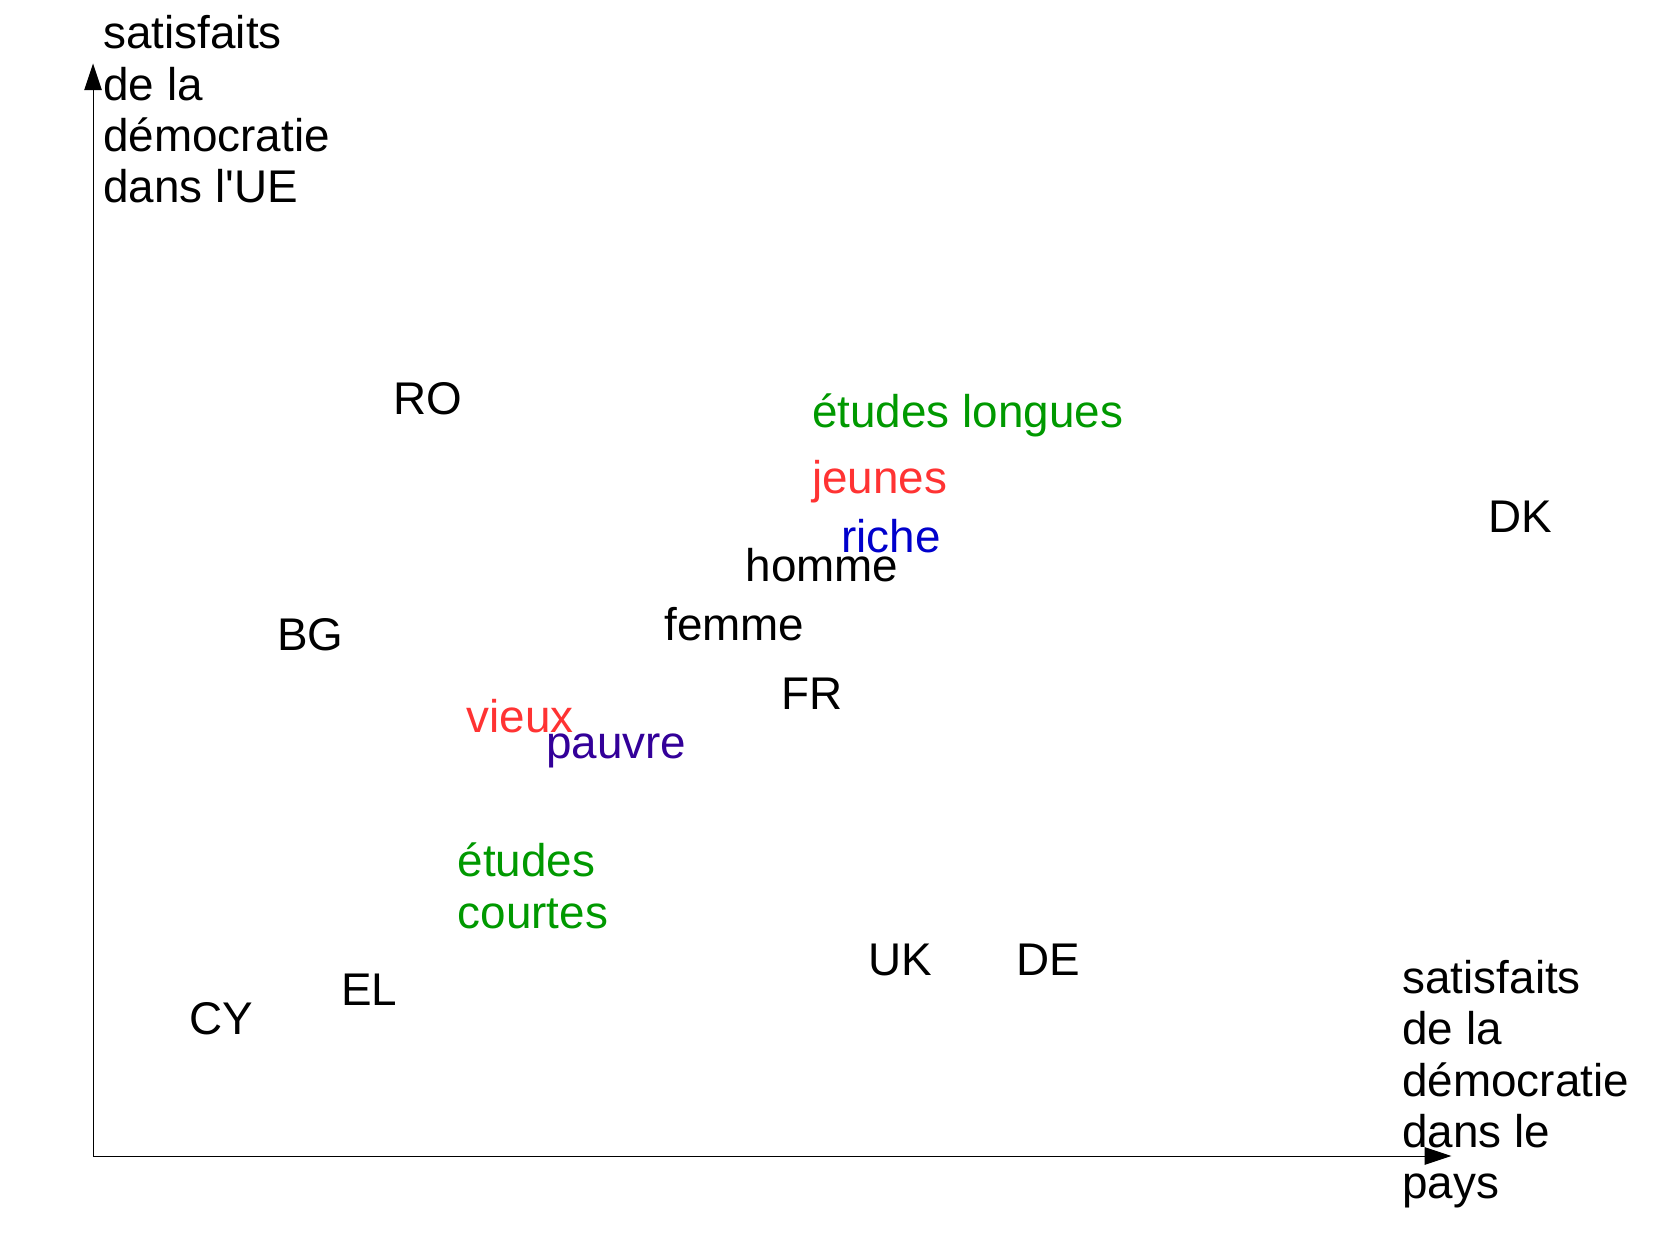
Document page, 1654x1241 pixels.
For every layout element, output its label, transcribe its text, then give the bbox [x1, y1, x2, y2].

text_box vieux [452, 683, 659, 750]
text_box FR [738, 649, 886, 739]
text_box EL [295, 944, 443, 1034]
text_box DE [974, 915, 1123, 1004]
text_box homme [730, 532, 975, 599]
text_box pauvre [531, 709, 768, 777]
text_box satisfaits de la démocratie dans le pays [1387, 944, 1654, 1217]
text_box femme [649, 591, 857, 658]
text_box jeunes [797, 445, 1004, 511]
text_box RO [354, 354, 503, 444]
text_box études longues [797, 378, 1152, 445]
text_box CY [147, 974, 296, 1064]
text_box satisfaits de la démocratie dans l'UE [88, 0, 355, 266]
text_box BG [236, 590, 384, 680]
text_box riche [826, 511, 1004, 570]
text_box études courtes [442, 828, 768, 946]
text_box UK [826, 915, 975, 1004]
text_box DK [1446, 472, 1595, 562]
